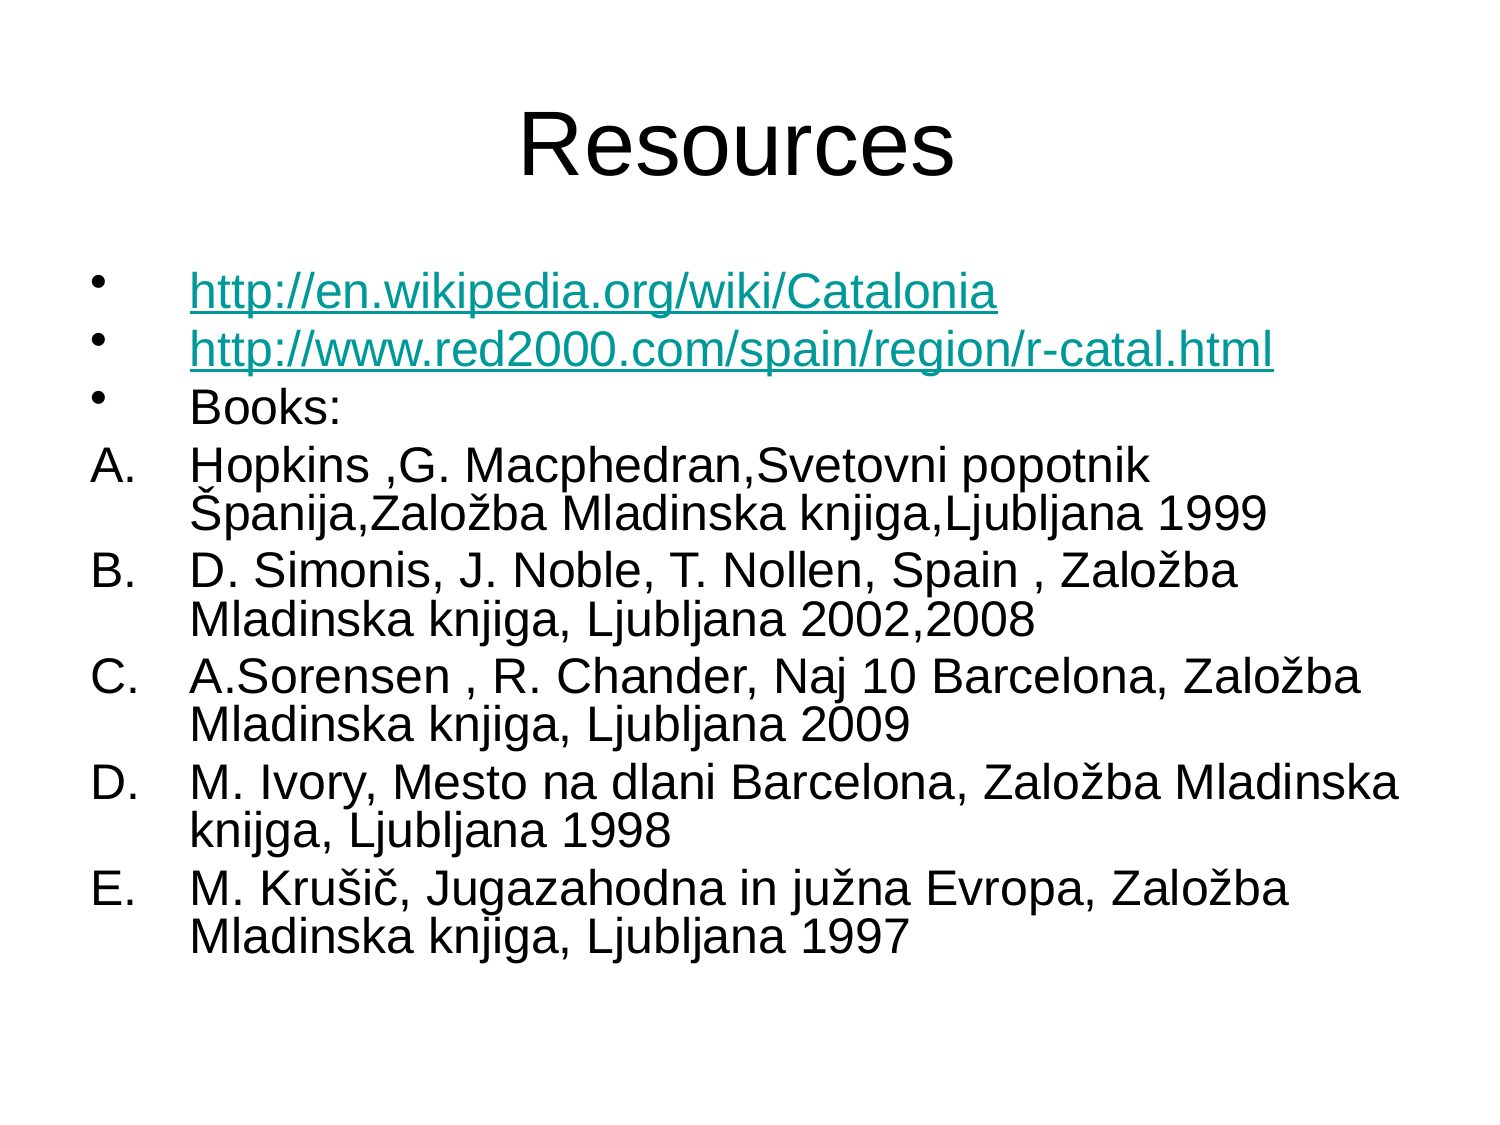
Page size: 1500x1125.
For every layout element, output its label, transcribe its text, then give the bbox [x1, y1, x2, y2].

title Resources [75, 45, 1425, 233]
list http://en.wikipedia.org/wiki/Catalonia http://www.red2000.com/spain/region/r-catal.html Books: Hopkins ,G. Macphedran,Svetovni popotnik Španija,Založba Mladinska knjiga,Ljubljana 1999 D. Simonis, J. Noble, T. Nollen, Spain , Založba Mladinska knjiga, Ljubljana 2002,2008 A.Sorensen , R. Chander, Naj 10 Barcelona, Založba Mladinska knjiga, Ljubljana 2009 M. Ivory, Mesto na dlani Barcelona, Založba Mladinska knijga, Ljubljana 1998 M. Krušič, Jugazahodna in južna Evropa, Založba Mladinska knjiga, Ljubljana 1997 [75, 262, 1425, 1005]
